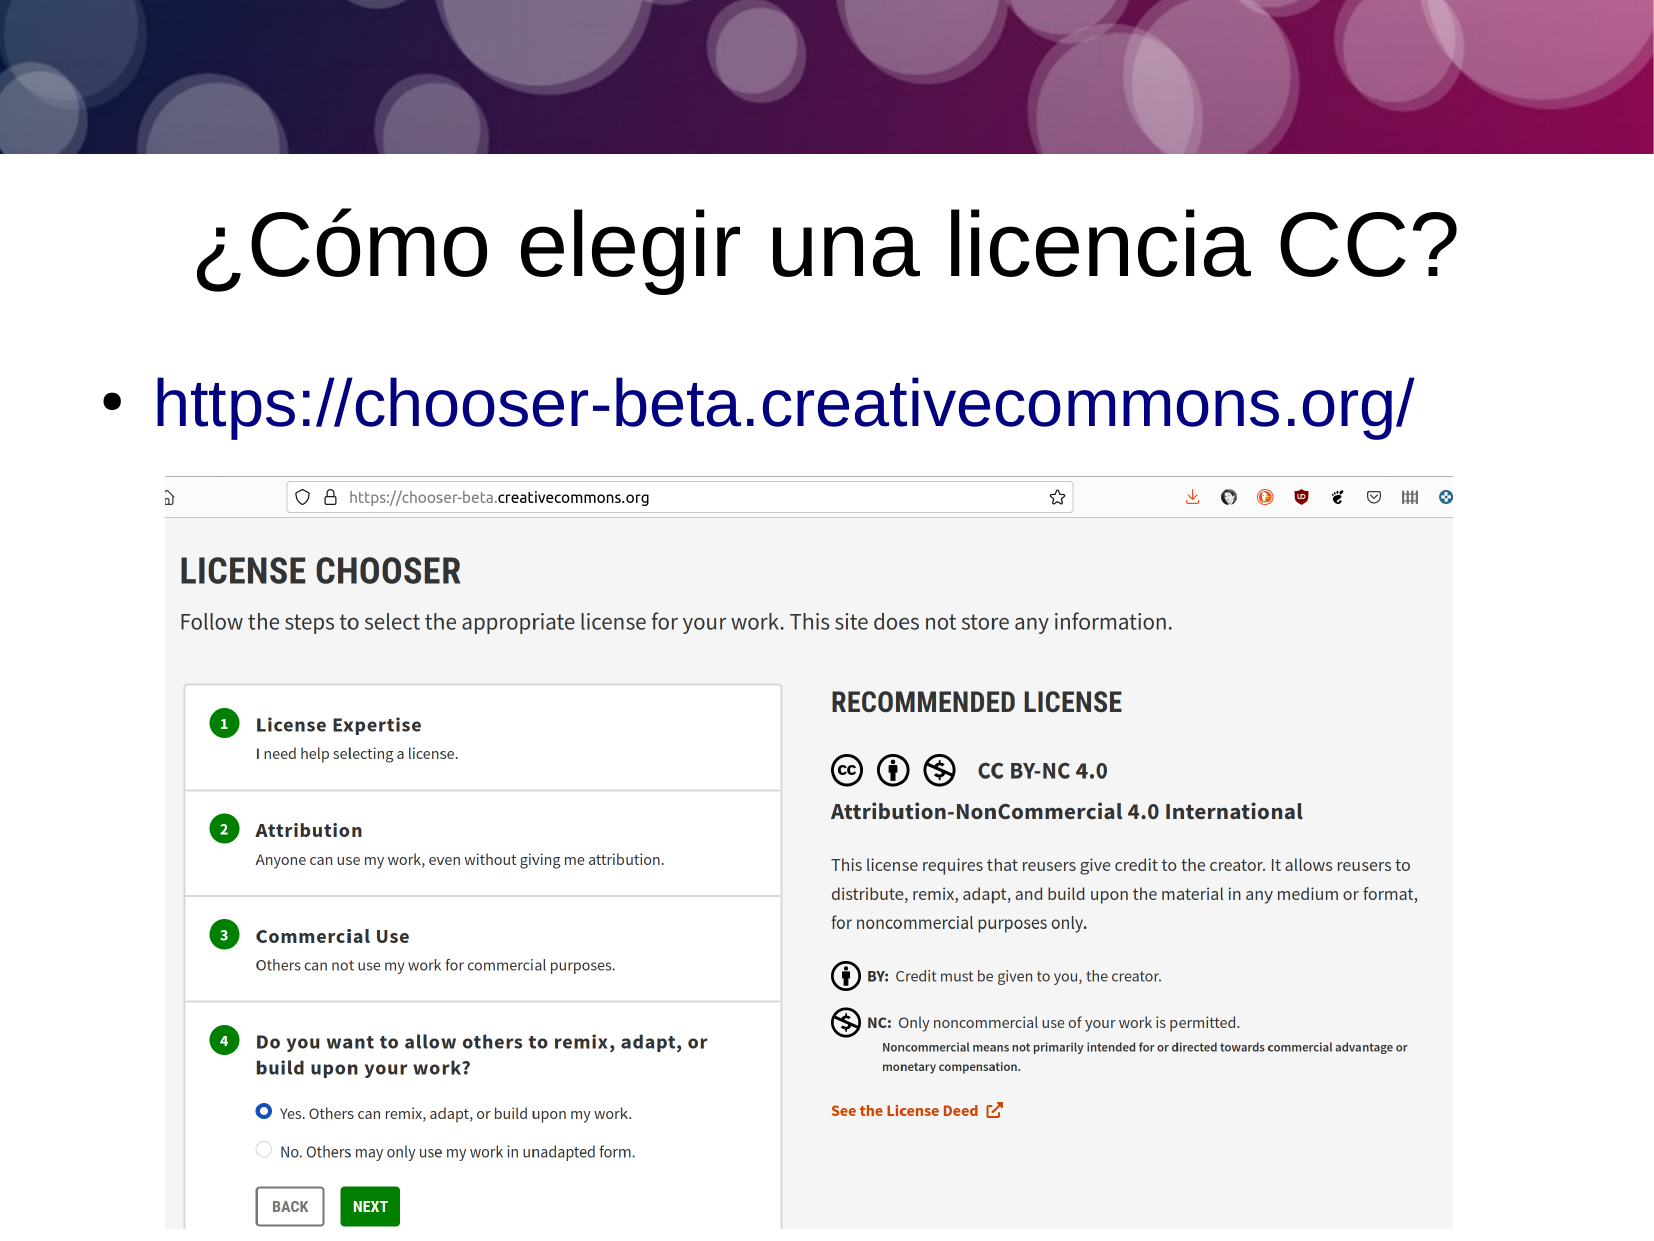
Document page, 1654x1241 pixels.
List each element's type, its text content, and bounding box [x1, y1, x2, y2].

picture [165, 476, 1453, 1229]
picture [0, 0, 1654, 154]
title ¿Cómo elegir una licencia CC? [82, 159, 1571, 331]
list https://chooser-beta.creativecommons.org/ [82, 366, 1571, 1087]
